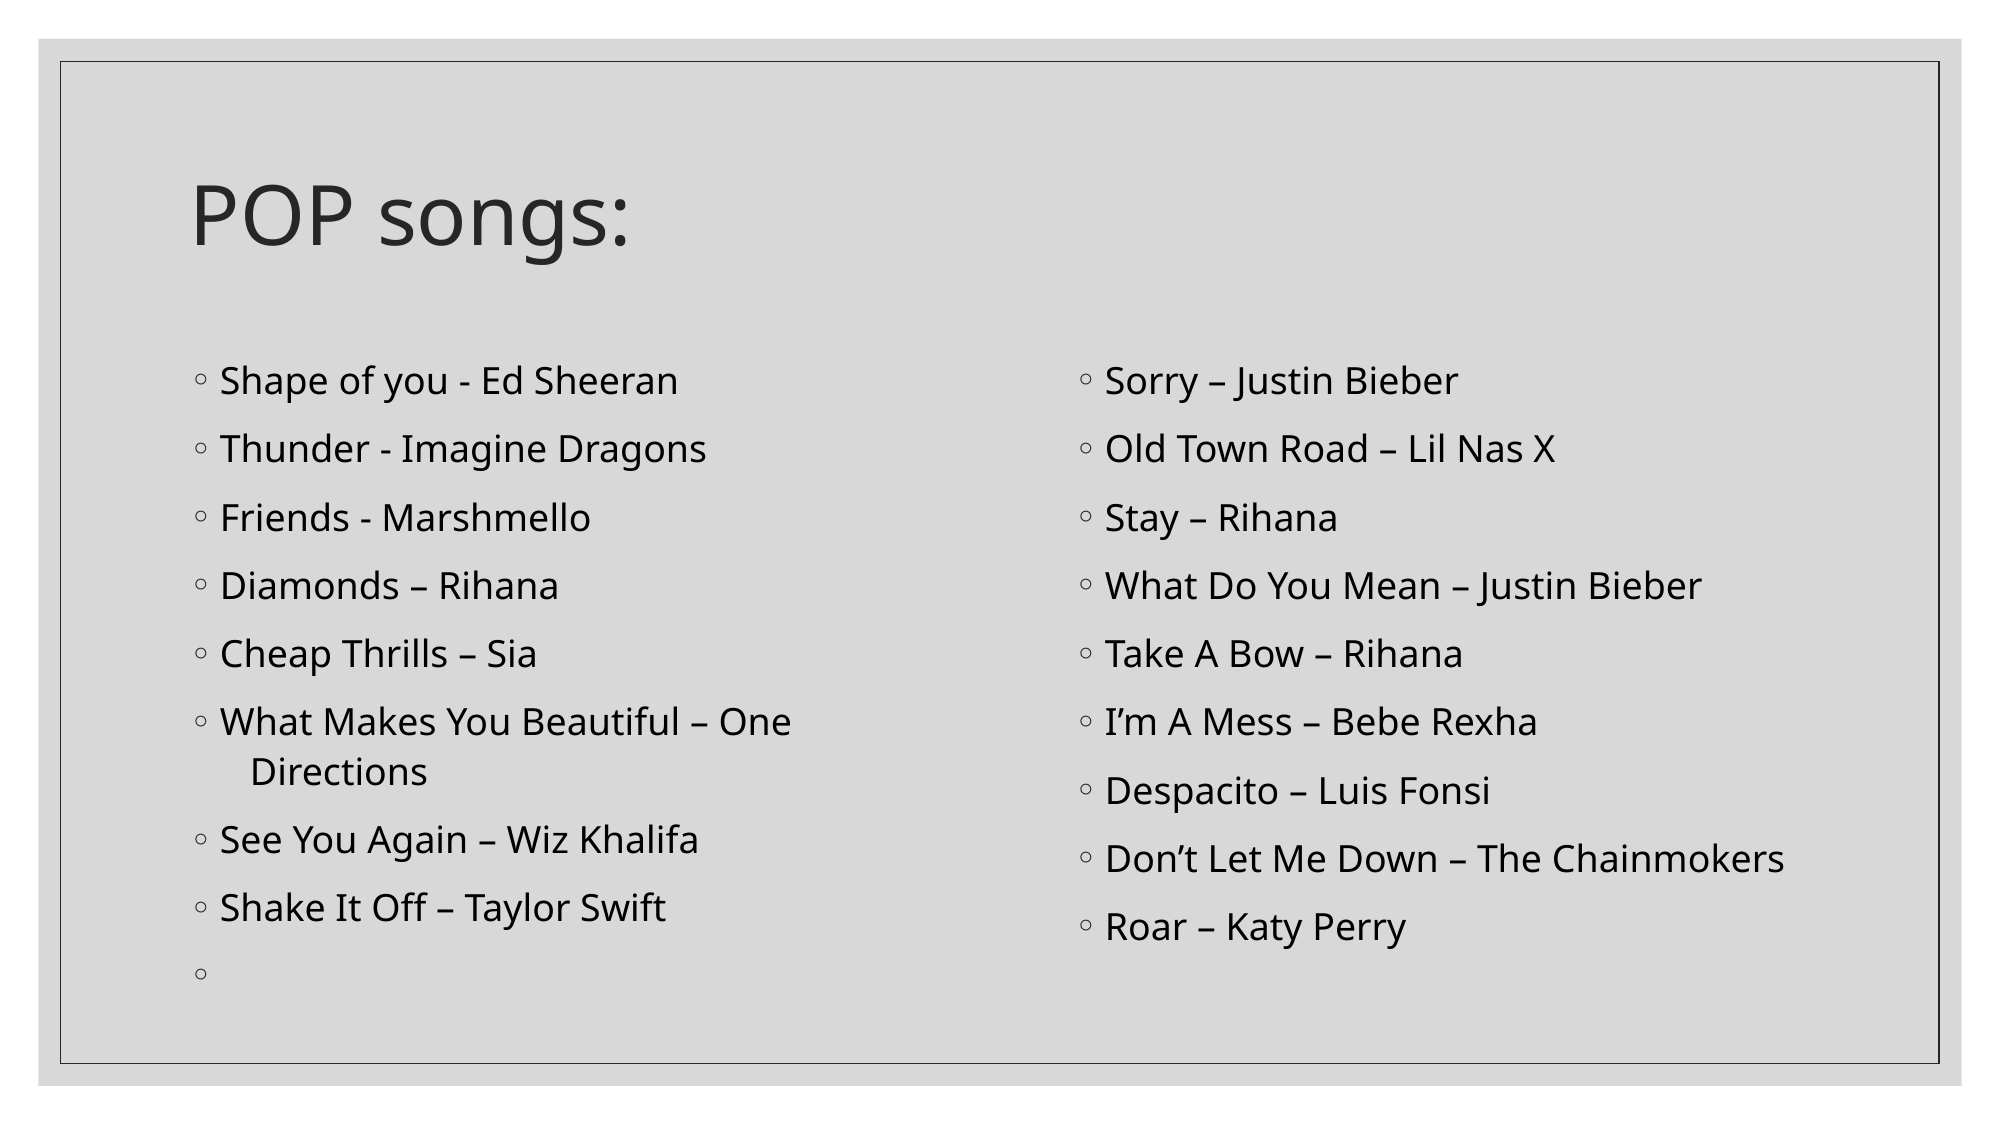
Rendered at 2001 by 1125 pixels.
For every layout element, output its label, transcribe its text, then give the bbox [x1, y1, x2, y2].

list Shape of you - Ed Sheeran Thunder - Imagine Dragons Friends - Marshmello Diamonds – Rihana Cheap Thrills – Sia What Makes You Beautiful – One Directions See You Again – Wiz Khalifa Shake It Off – Taylor Swift [174, 345, 940, 961]
title POP songs: [174, 105, 1825, 331]
list Sorry – Justin Bieber Old Town Road – Lil Nas X Stay – Rihana What Do You Mean – Justin Bieber Take A Bow – Rihana I’m A Mess – Bebe Rexha Despacito – Luis Fonsi Don’t Let Me Down – The Chainmokers Roar – Katy Perry [1059, 345, 1825, 961]
